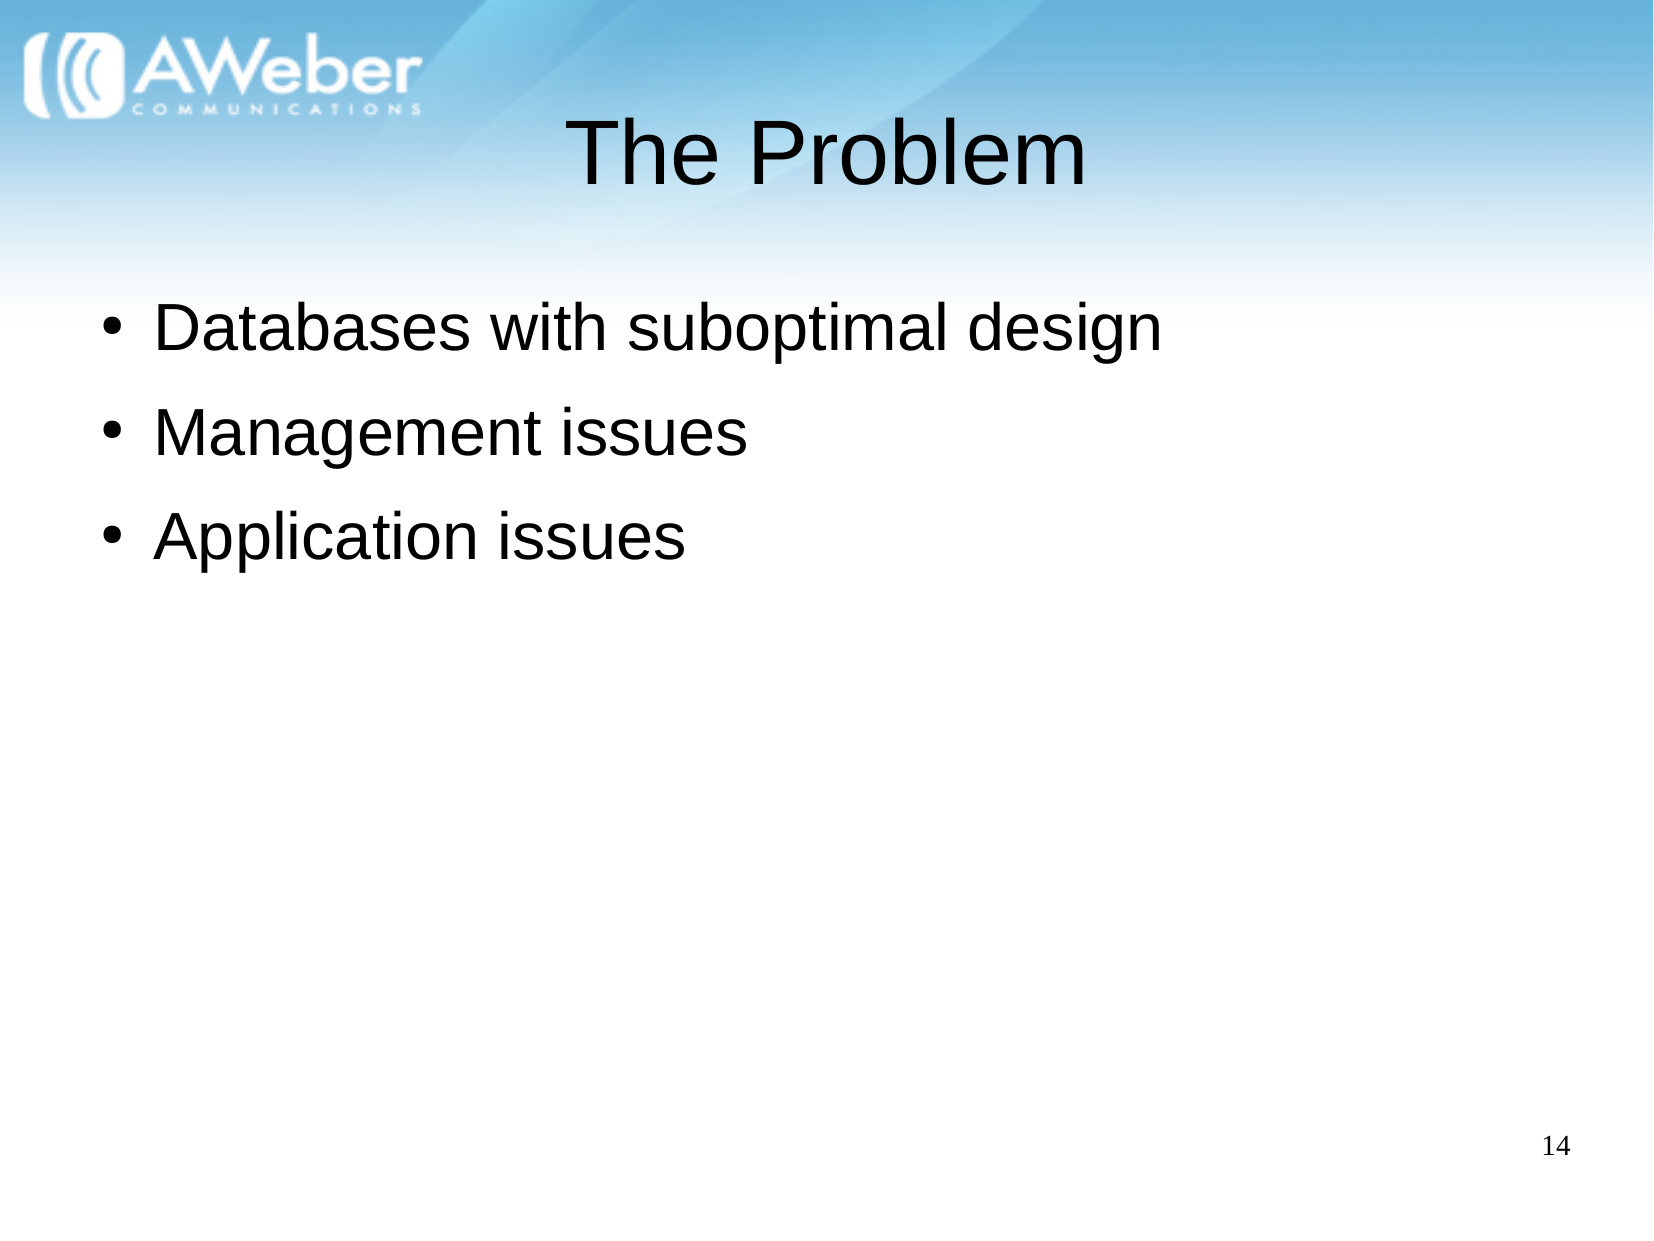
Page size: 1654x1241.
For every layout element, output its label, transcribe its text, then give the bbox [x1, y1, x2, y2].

picture [0, 0, 1654, 376]
title The Problem [82, 49, 1571, 257]
list Databases with suboptimal design Management issues Application issues [82, 290, 1571, 1109]
